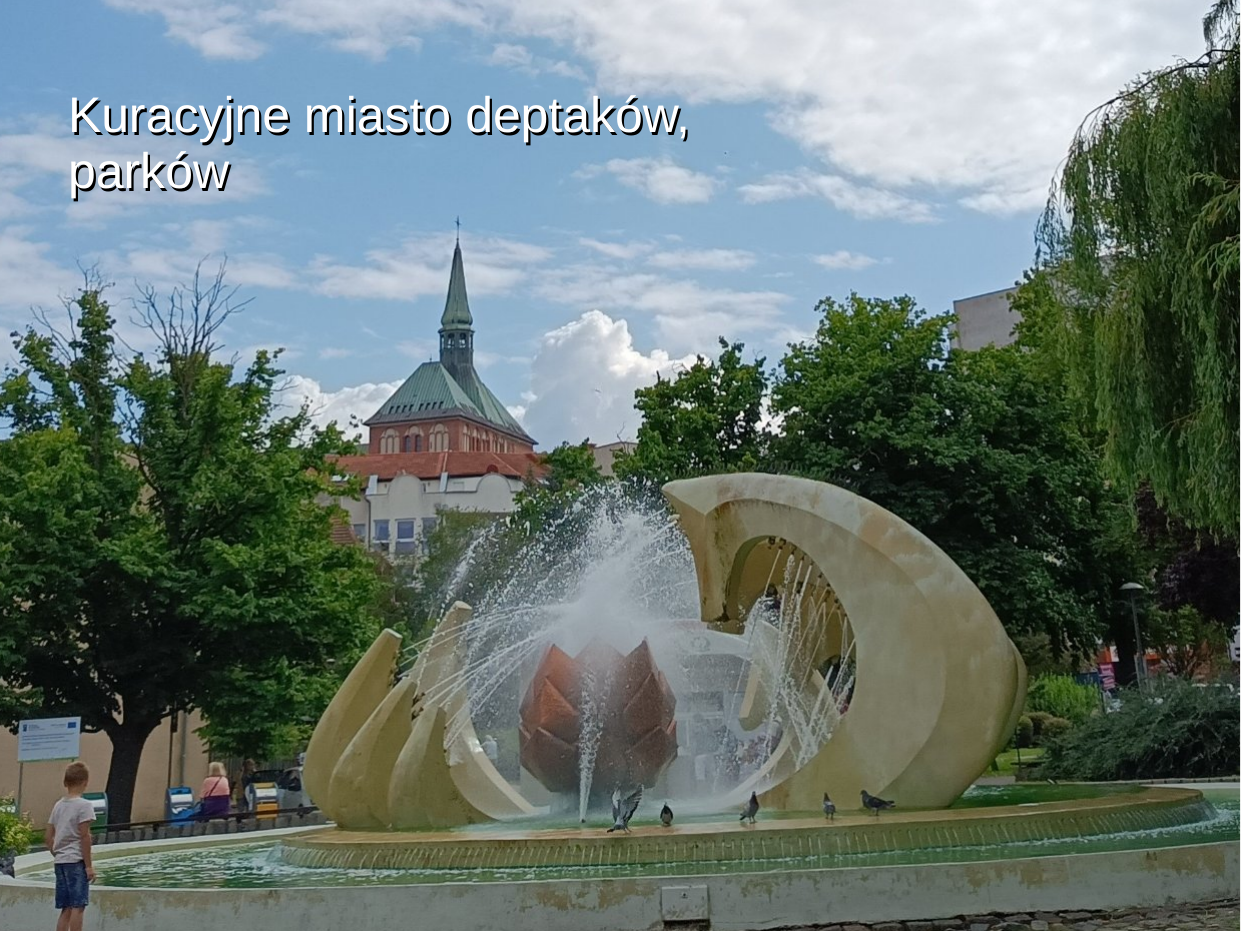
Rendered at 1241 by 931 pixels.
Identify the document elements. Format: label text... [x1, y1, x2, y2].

text_box Kuracyjne miasto deptaków, parków [53, 80, 827, 207]
picture [0, 0, 1241, 931]
